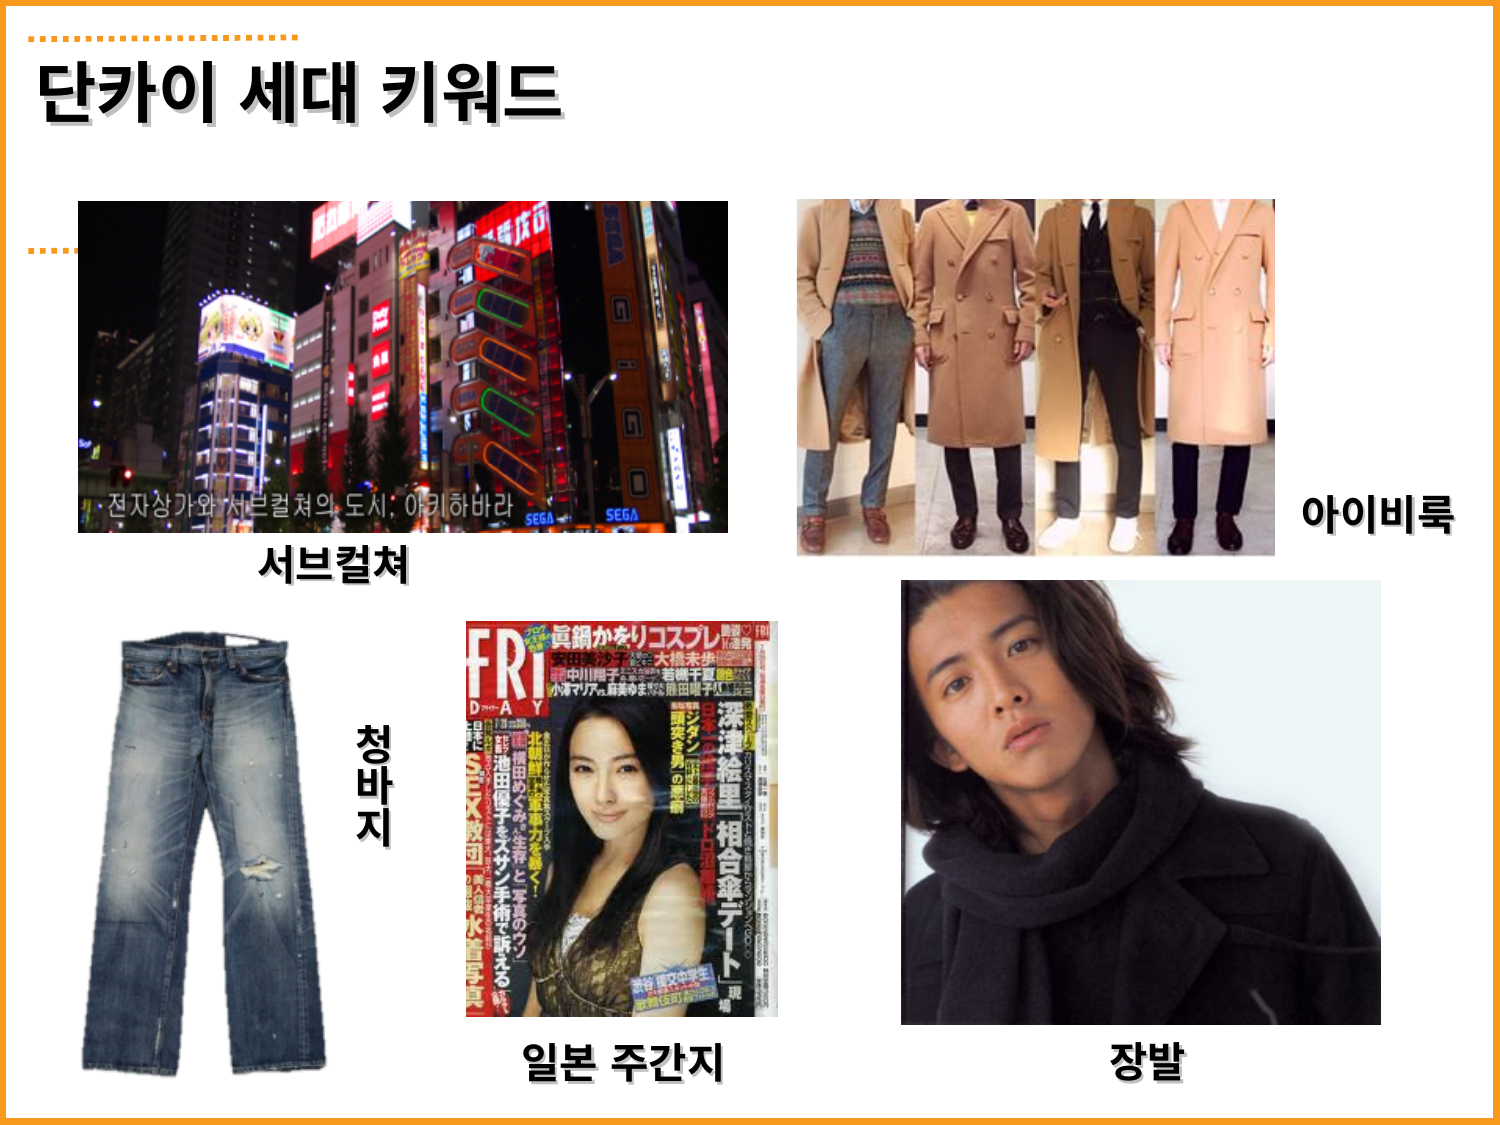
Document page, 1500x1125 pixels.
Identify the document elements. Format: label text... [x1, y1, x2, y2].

text_box 청바지 [324, 692, 406, 880]
picture [796, 199, 1276, 558]
picture [78, 201, 728, 533]
text_box 일본 주간지 [468, 1029, 779, 1096]
text_box 아이비룩 [1257, 481, 1500, 547]
picture [0, 628, 430, 1079]
text_box 장발 [1070, 1028, 1225, 1095]
picture [901, 580, 1381, 1025]
picture [466, 621, 778, 1018]
text_box 단카이 세대 키워드 [20, 52, 645, 145]
text_box 서브컬쳐 [193, 531, 476, 597]
